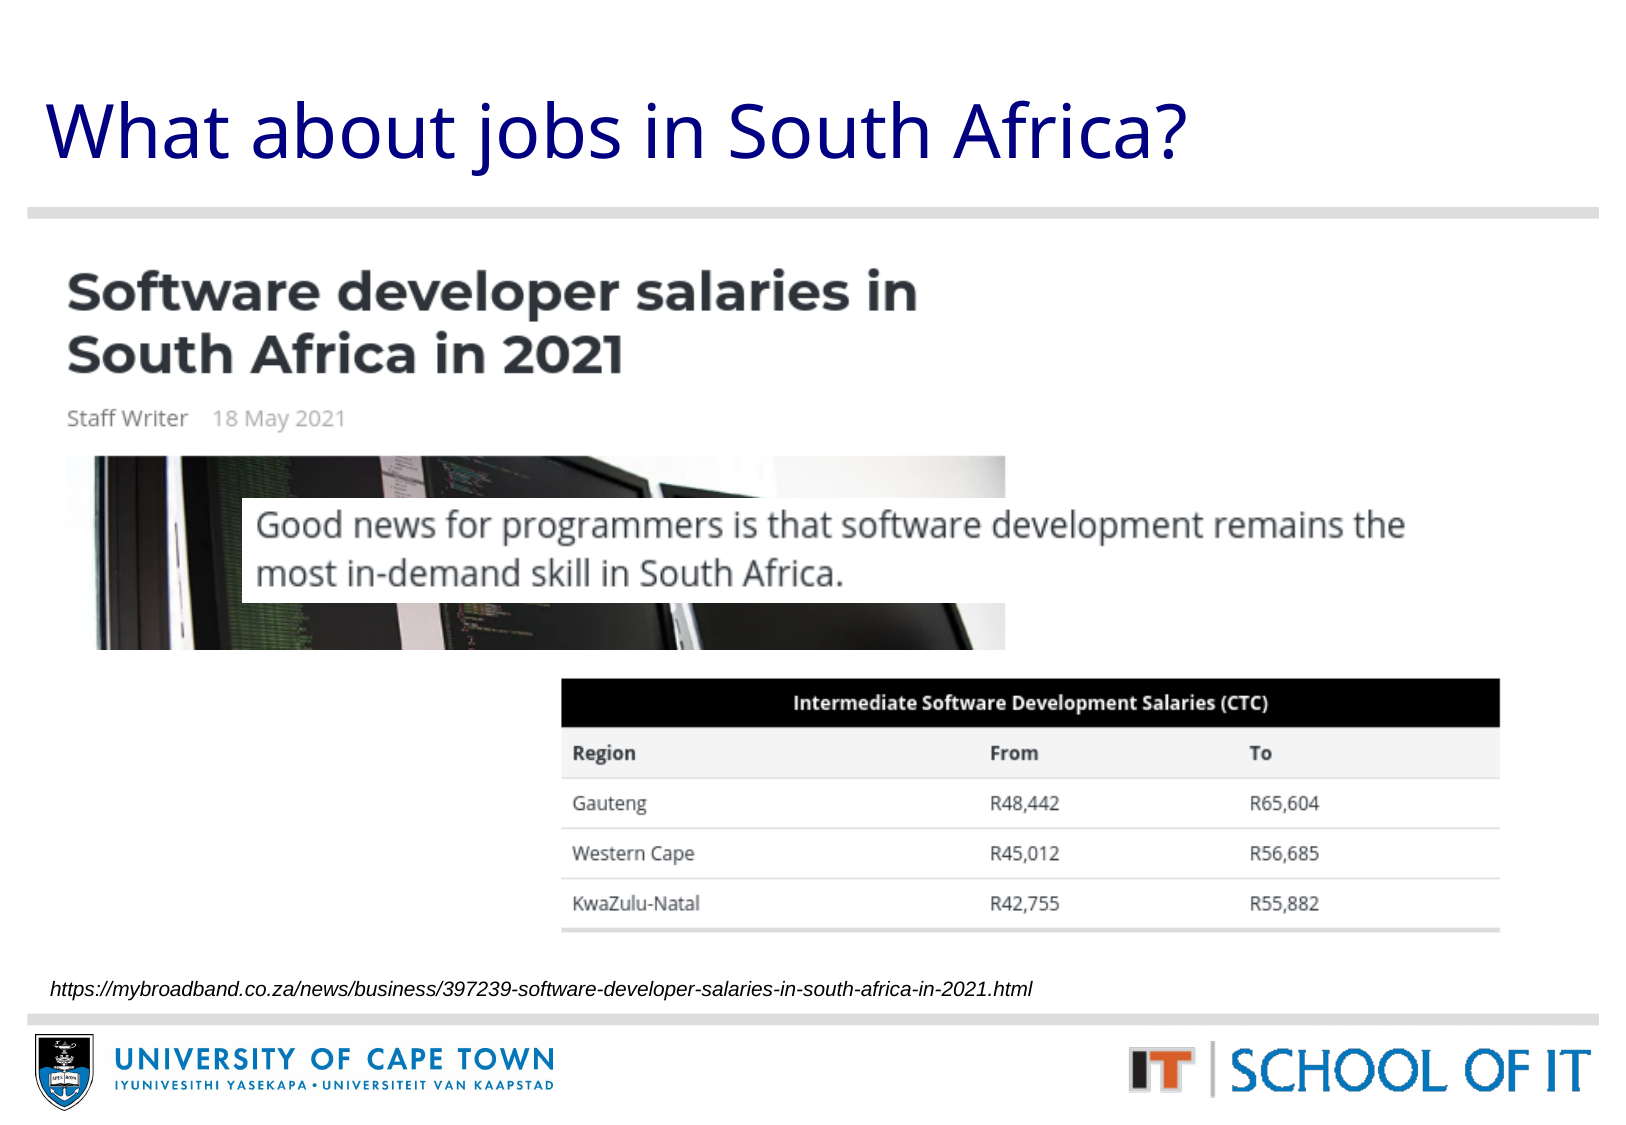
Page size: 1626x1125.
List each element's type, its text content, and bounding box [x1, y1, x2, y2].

picture [28, 239, 1429, 651]
text_box https://mybroadband.co.za/news/business/397239-software-developer-salaries-in-south-africa-in-2021.html [35, 967, 1048, 1008]
picture [557, 671, 1508, 939]
picture [35, 1034, 553, 1111]
title What about jobs in South Africa? [45, 66, 1583, 194]
picture [1118, 1030, 1606, 1109]
